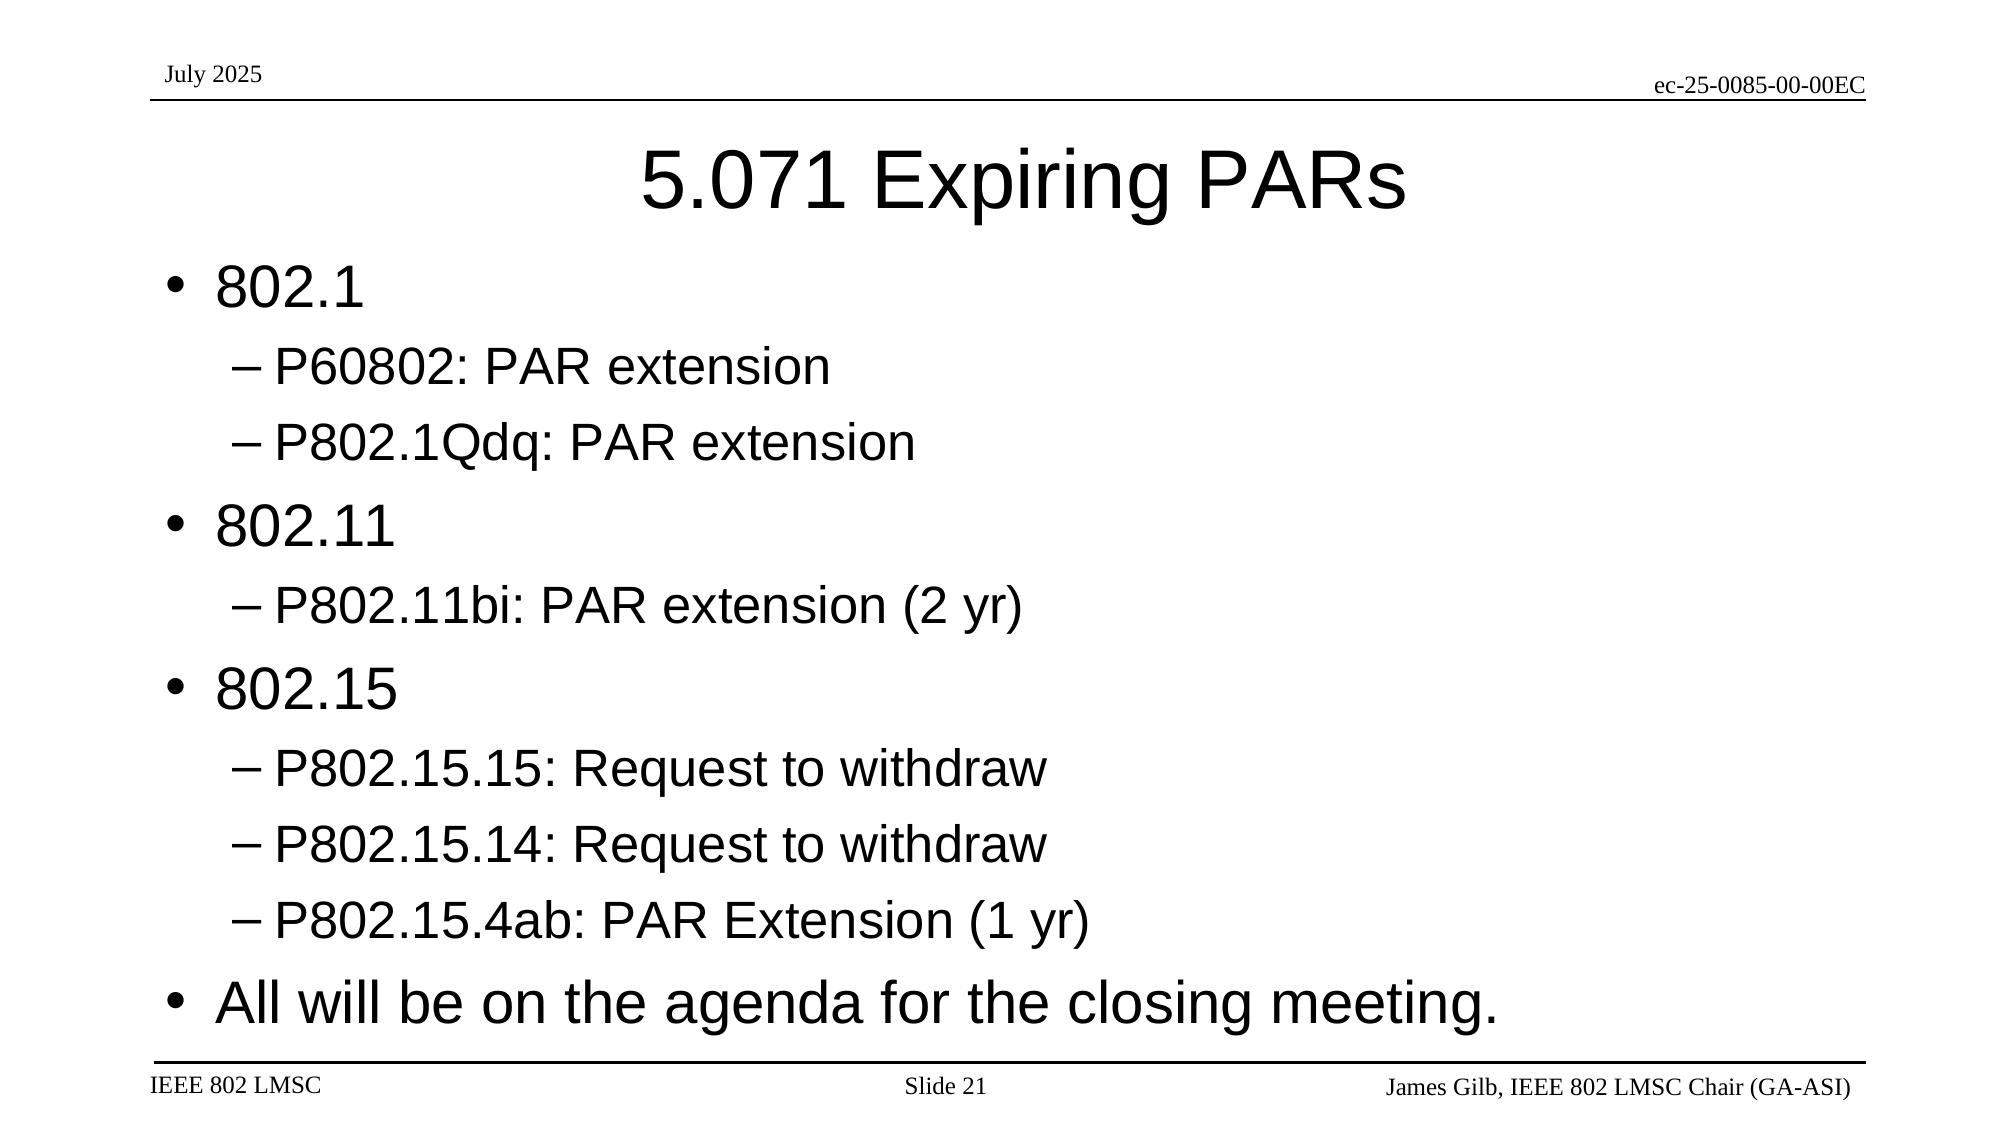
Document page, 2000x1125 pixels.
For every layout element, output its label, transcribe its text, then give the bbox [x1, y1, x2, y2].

title 5.071 Expiring PARs [149, 112, 1900, 238]
list 802.1 P60802: PAR extension P802.1Qdq: PAR extension 802.11 P802.11bi: PAR extension (2 yr) 802.15 P802.15.15: Request to withdraw P802.15.14: Request to withdraw P802.15.4ab: PAR Extension (1 yr) All will be on the agenda for the closing meeting. [149, 239, 1900, 1051]
